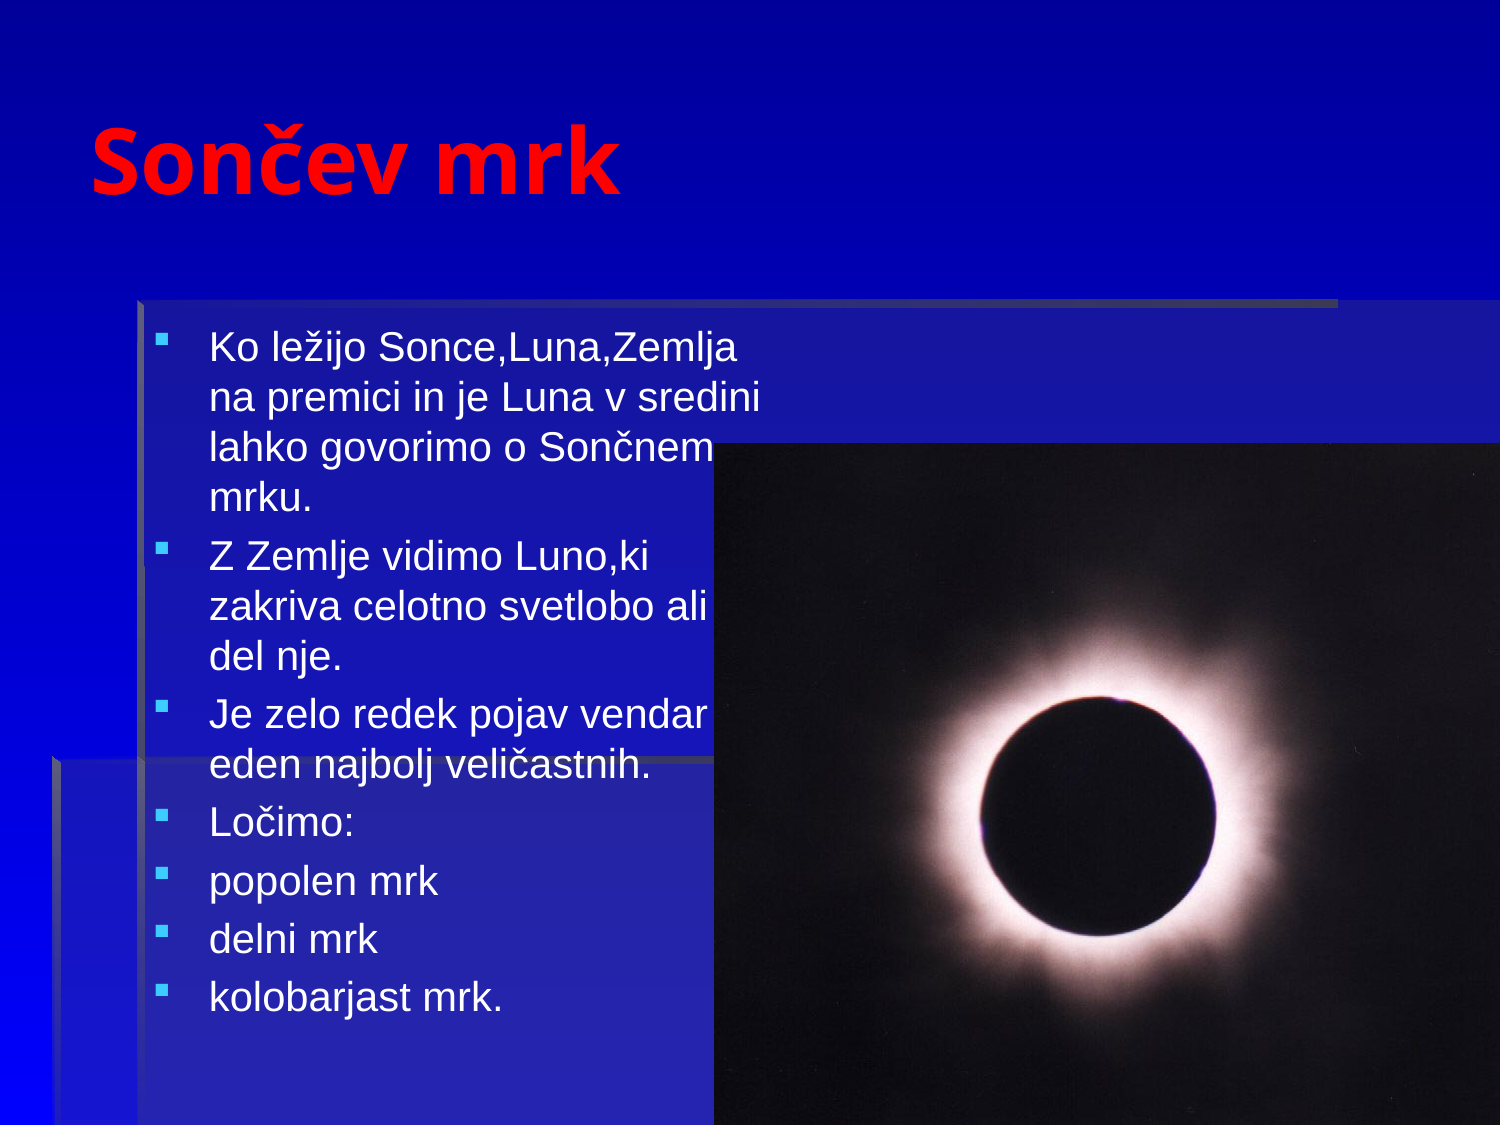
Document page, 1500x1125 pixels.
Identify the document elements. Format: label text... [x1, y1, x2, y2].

title Sončev mrk [75, 40, 1451, 275]
picture [714, 443, 1500, 1125]
list Ko ležijo Sonce,Luna,Zemlja na premici in je Luna v sredini lahko govorimo o Sončnem mrku. Z Zemlje vidimo Luno,ki zakriva celotno svetlobo ali le del nje. Je zelo redek pojav vendar eden najbolj veličastnih. Ločimo: popolen mrk delni mrk kolobarjast mrk. [137, 312, 782, 1000]
